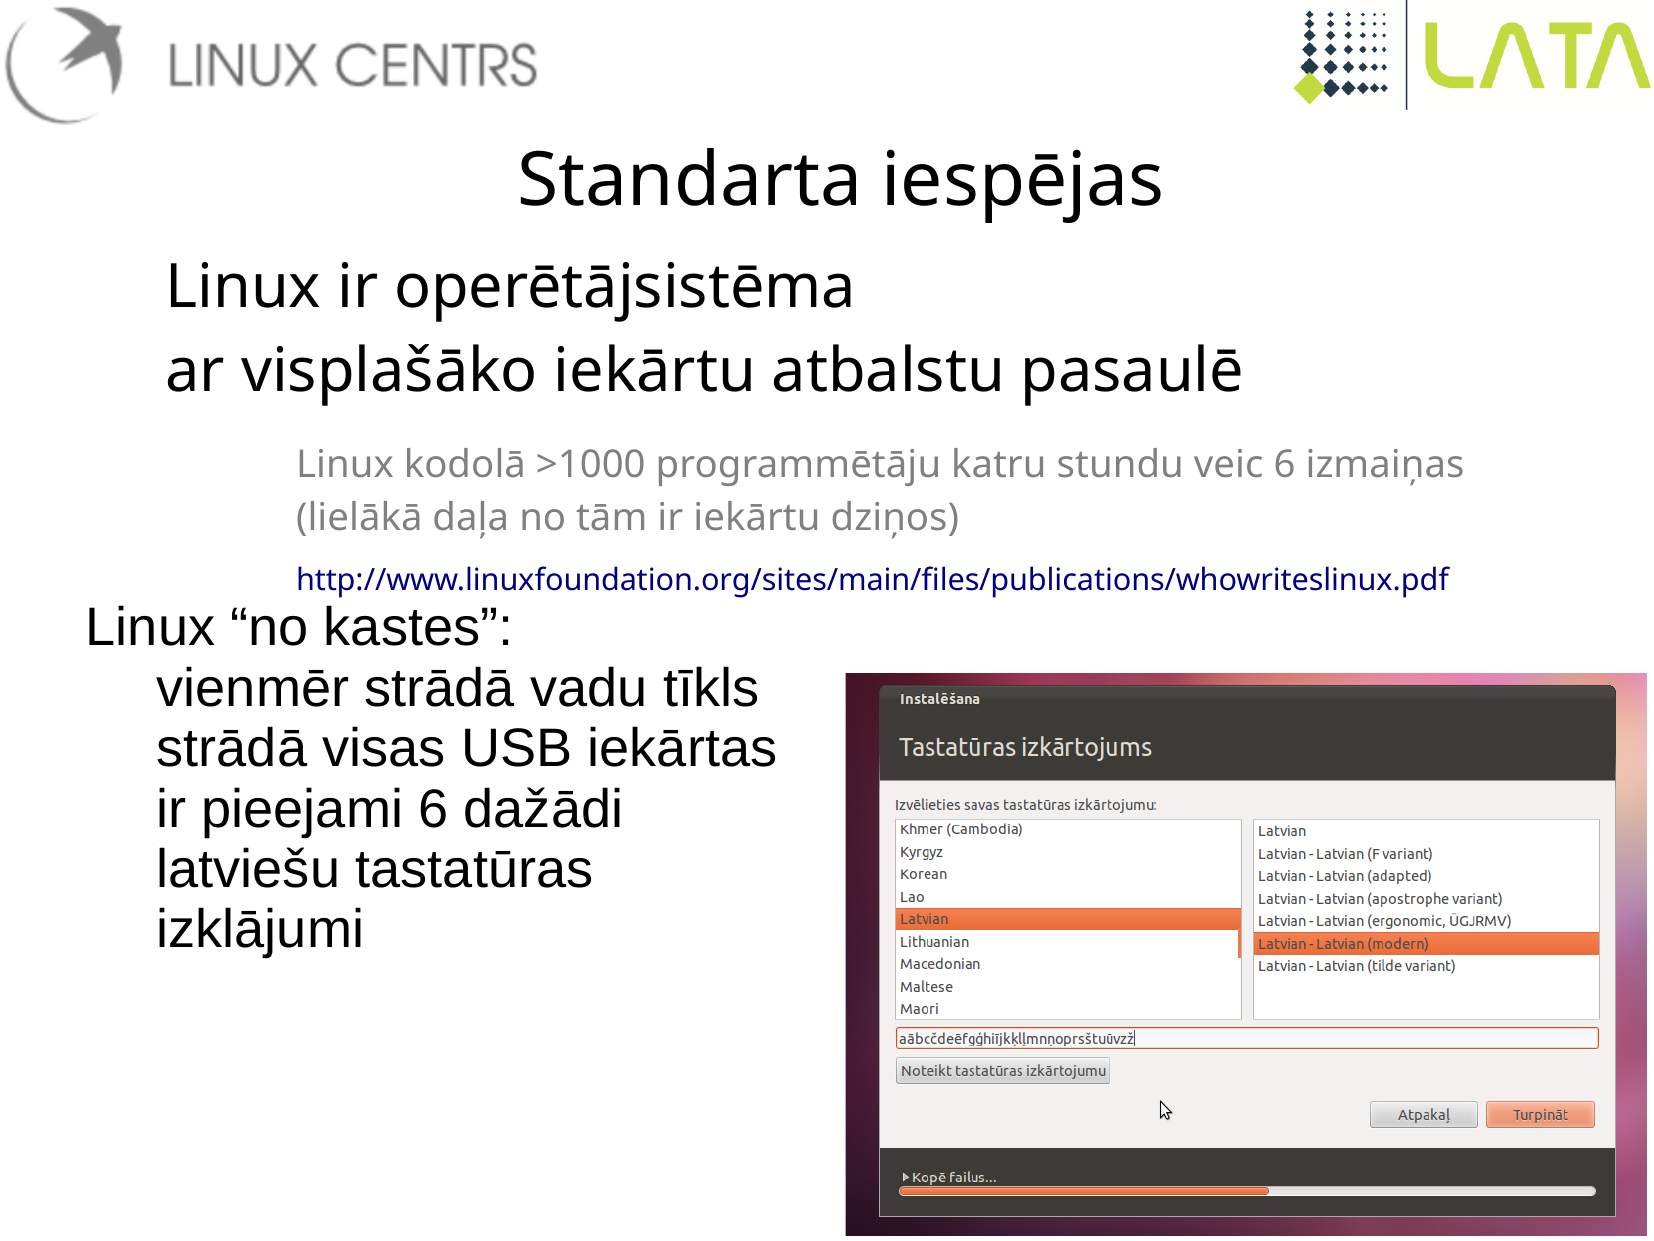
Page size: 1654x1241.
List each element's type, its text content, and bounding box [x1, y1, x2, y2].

picture [845, 673, 1647, 1236]
list Linux ir operētājsistēma ar visplašāko iekārtu atbalstu pasaulē Linux kodolā >1000 programmētāju katru stundu veic 6 izmaiņas (lielākā daļa no tām ir iekārtu dziņos) http://www.linuxfoundation.org/sites/main/files/publications/whowriteslinux.pdf [100, 242, 1589, 603]
text_box Linux “no kastes”: vienmēr strādā vadu tīkls strādā visas USB iekārtas ir pieejami 6 dažādi latviešu tastatūras izklājumi [0, 590, 821, 1205]
picture [1293, 0, 1651, 110]
title Standarta iespējas [159, 118, 1524, 235]
picture [0, 3, 556, 127]
